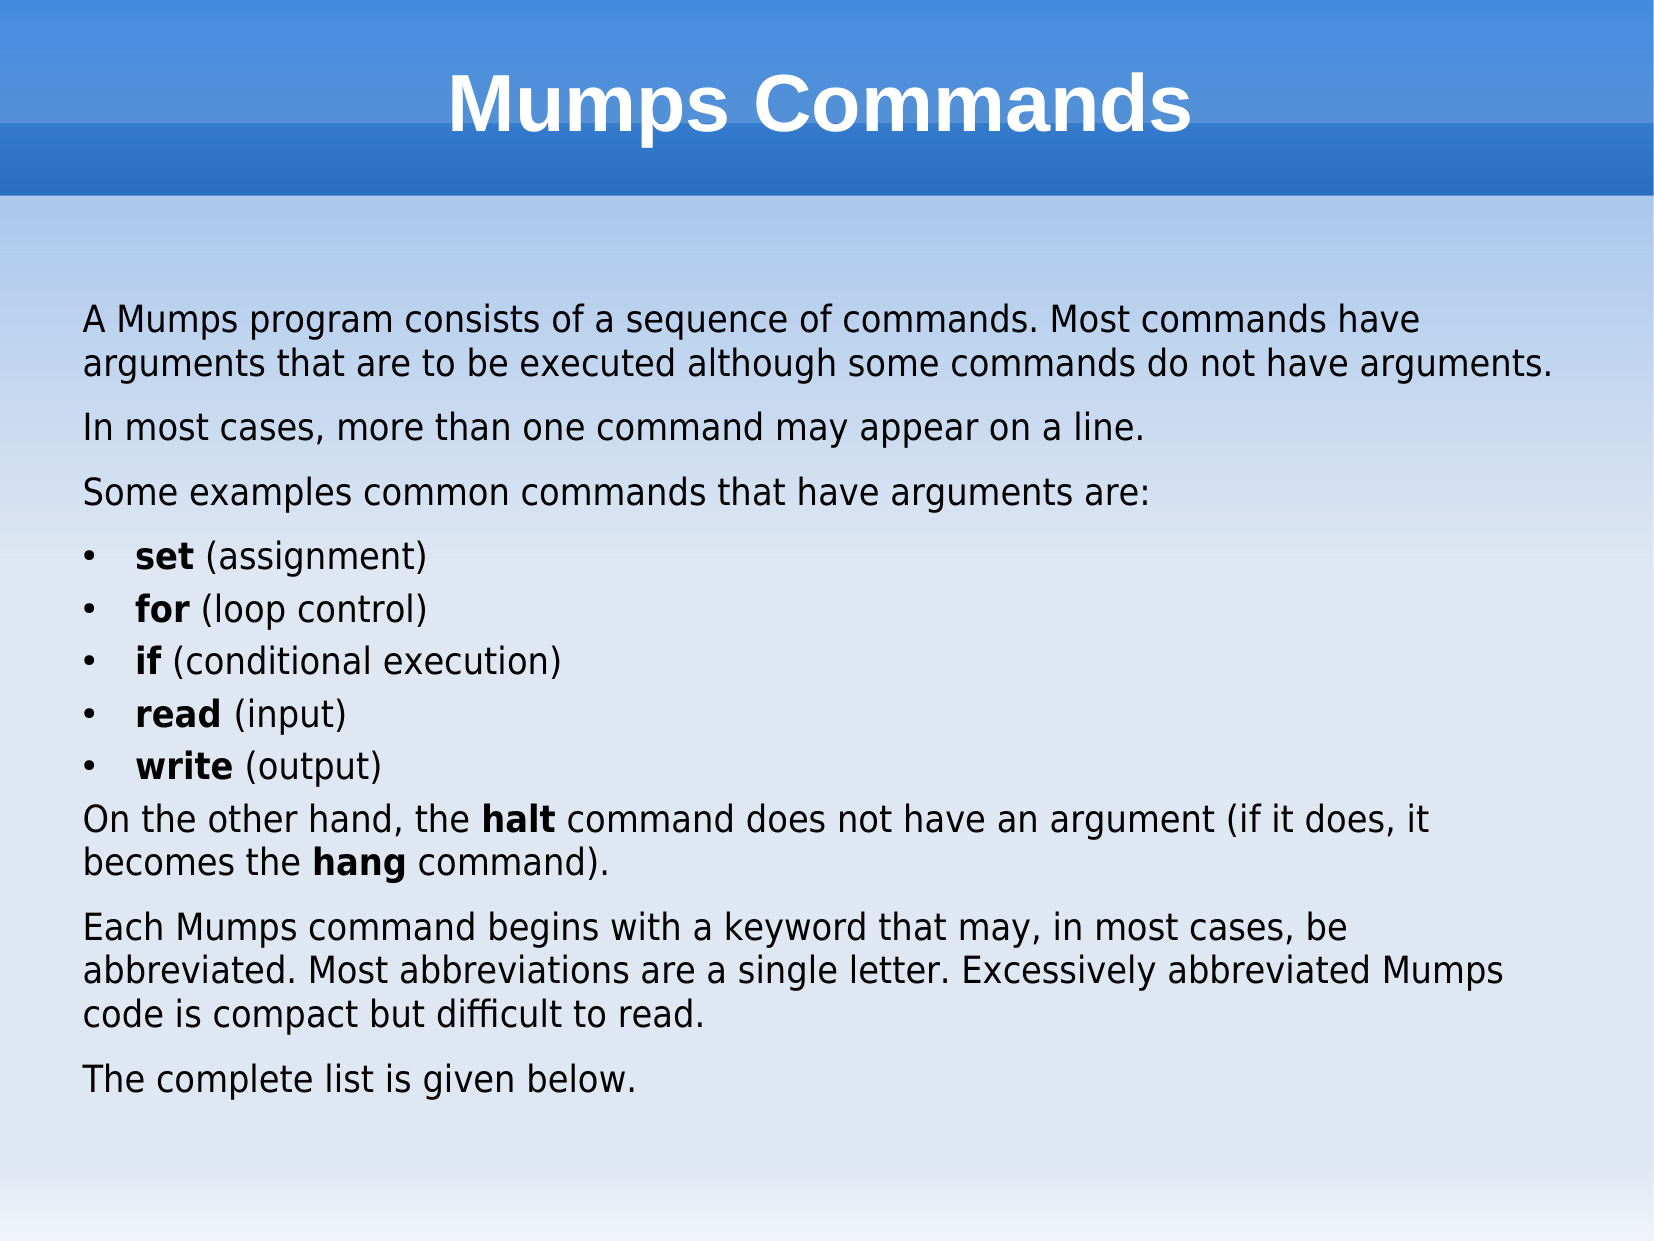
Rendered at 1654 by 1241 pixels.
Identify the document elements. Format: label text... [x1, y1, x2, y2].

subtitle A Mumps program consists of a sequence of commands. Most commands have arguments that are to be executed although some commands do not have arguments. In most cases, more than one command may appear on a line. Some examples common commands that have arguments are: set (assignment) for (loop control) if (conditional execution) read (input) write (output) On the other hand, the halt command does not have an argument (if it does, it becomes the hang command). Each Mumps command begins with a keyword that may, in most cases, be abbreviated. Most abbreviations are a single letter. Excessively abbreviated Mumps code is compact but difficult to read. The complete list is given below. [82, 290, 1571, 1109]
picture [0, 0, 1654, 1241]
title Mumps Commands [76, 0, 1565, 208]
